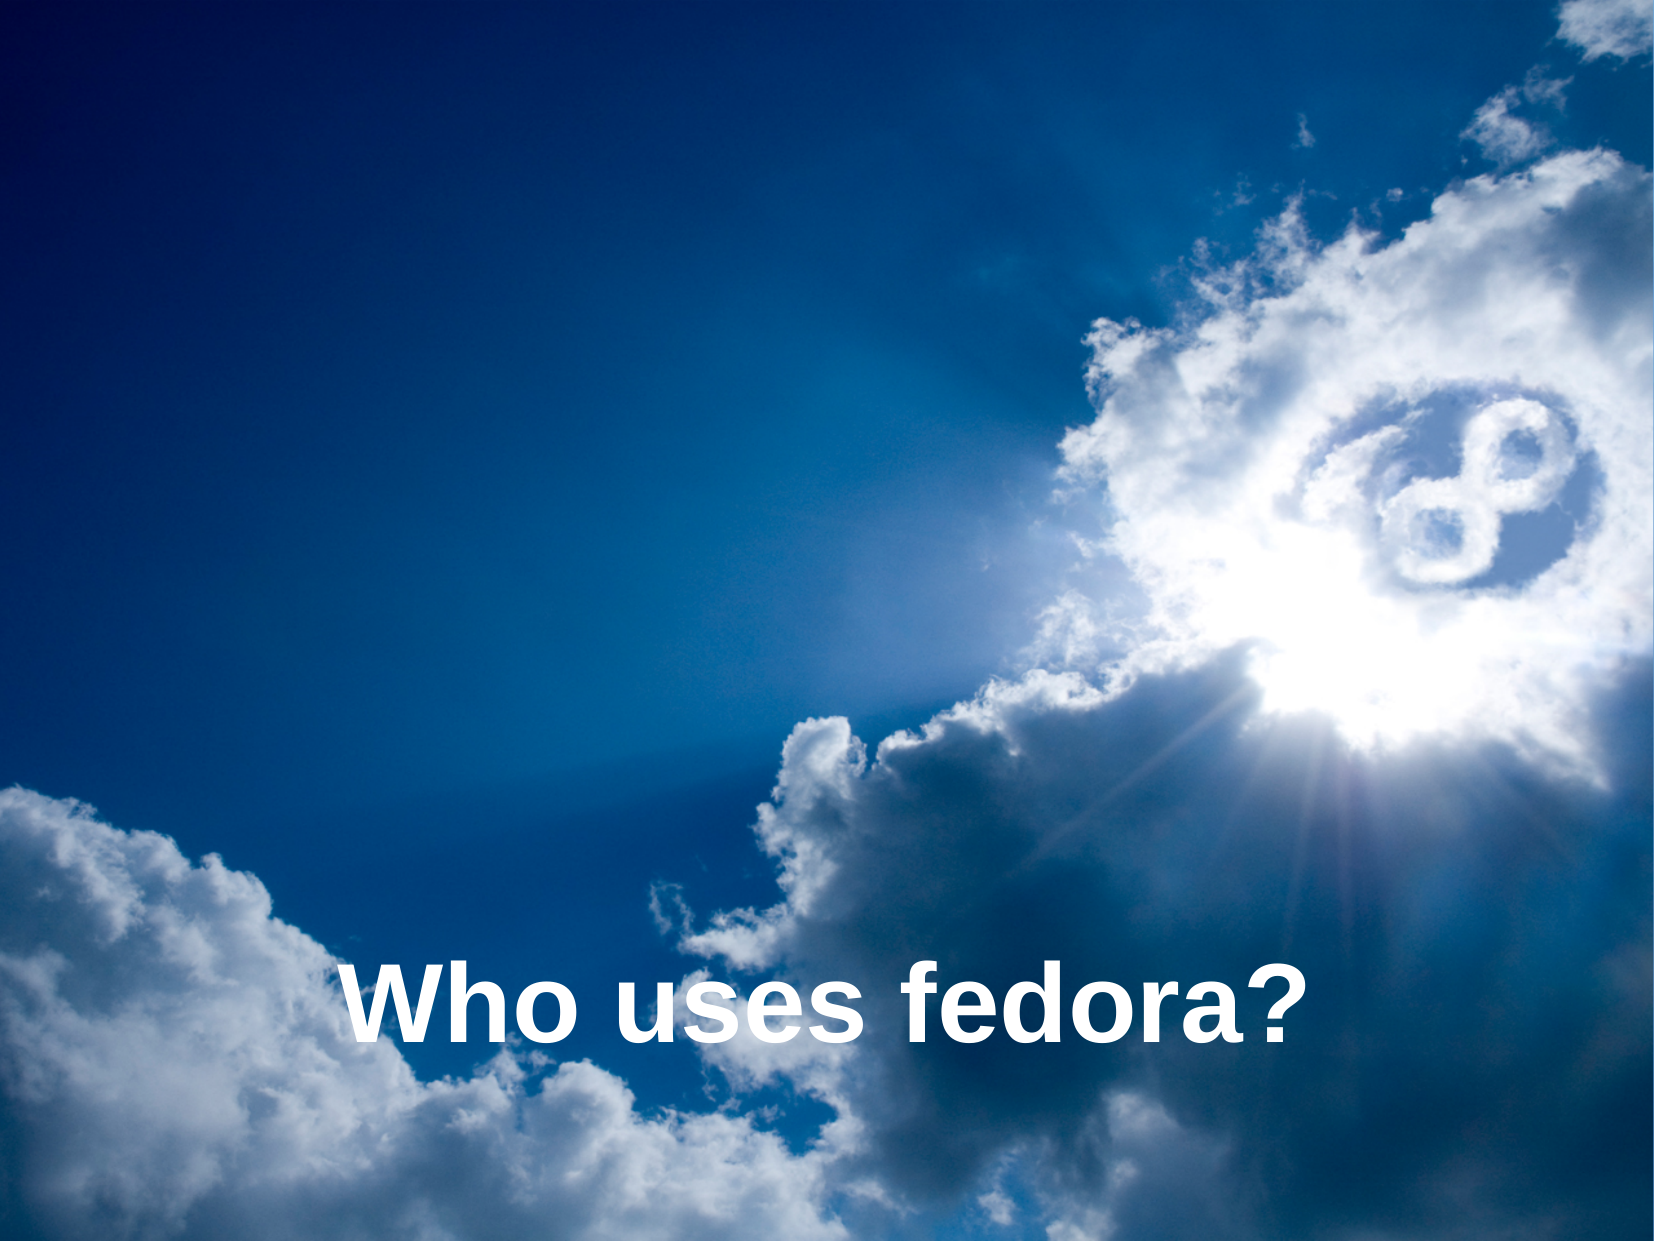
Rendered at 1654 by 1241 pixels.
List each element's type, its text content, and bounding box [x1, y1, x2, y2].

picture [0, 0, 1654, 1241]
title Who uses fedora? [37, 900, 1614, 1108]
